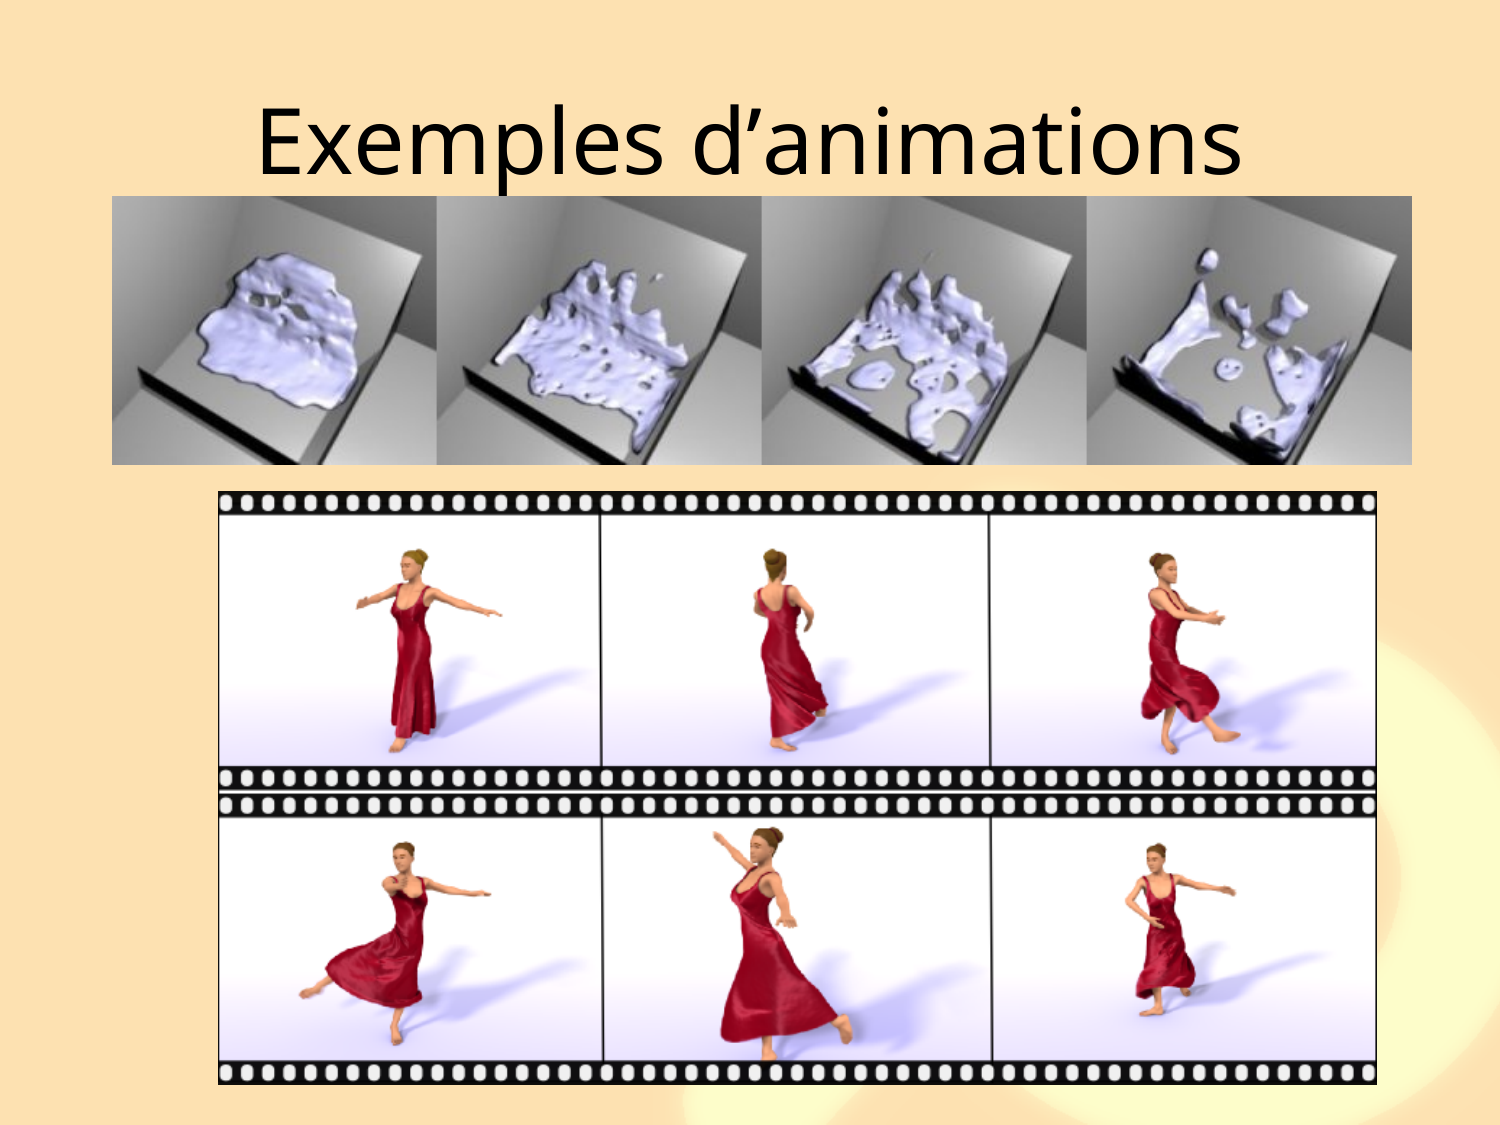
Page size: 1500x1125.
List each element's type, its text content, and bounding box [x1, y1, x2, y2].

picture [0, 0, 1500, 1125]
title Exemples d’animations [75, 45, 1426, 233]
